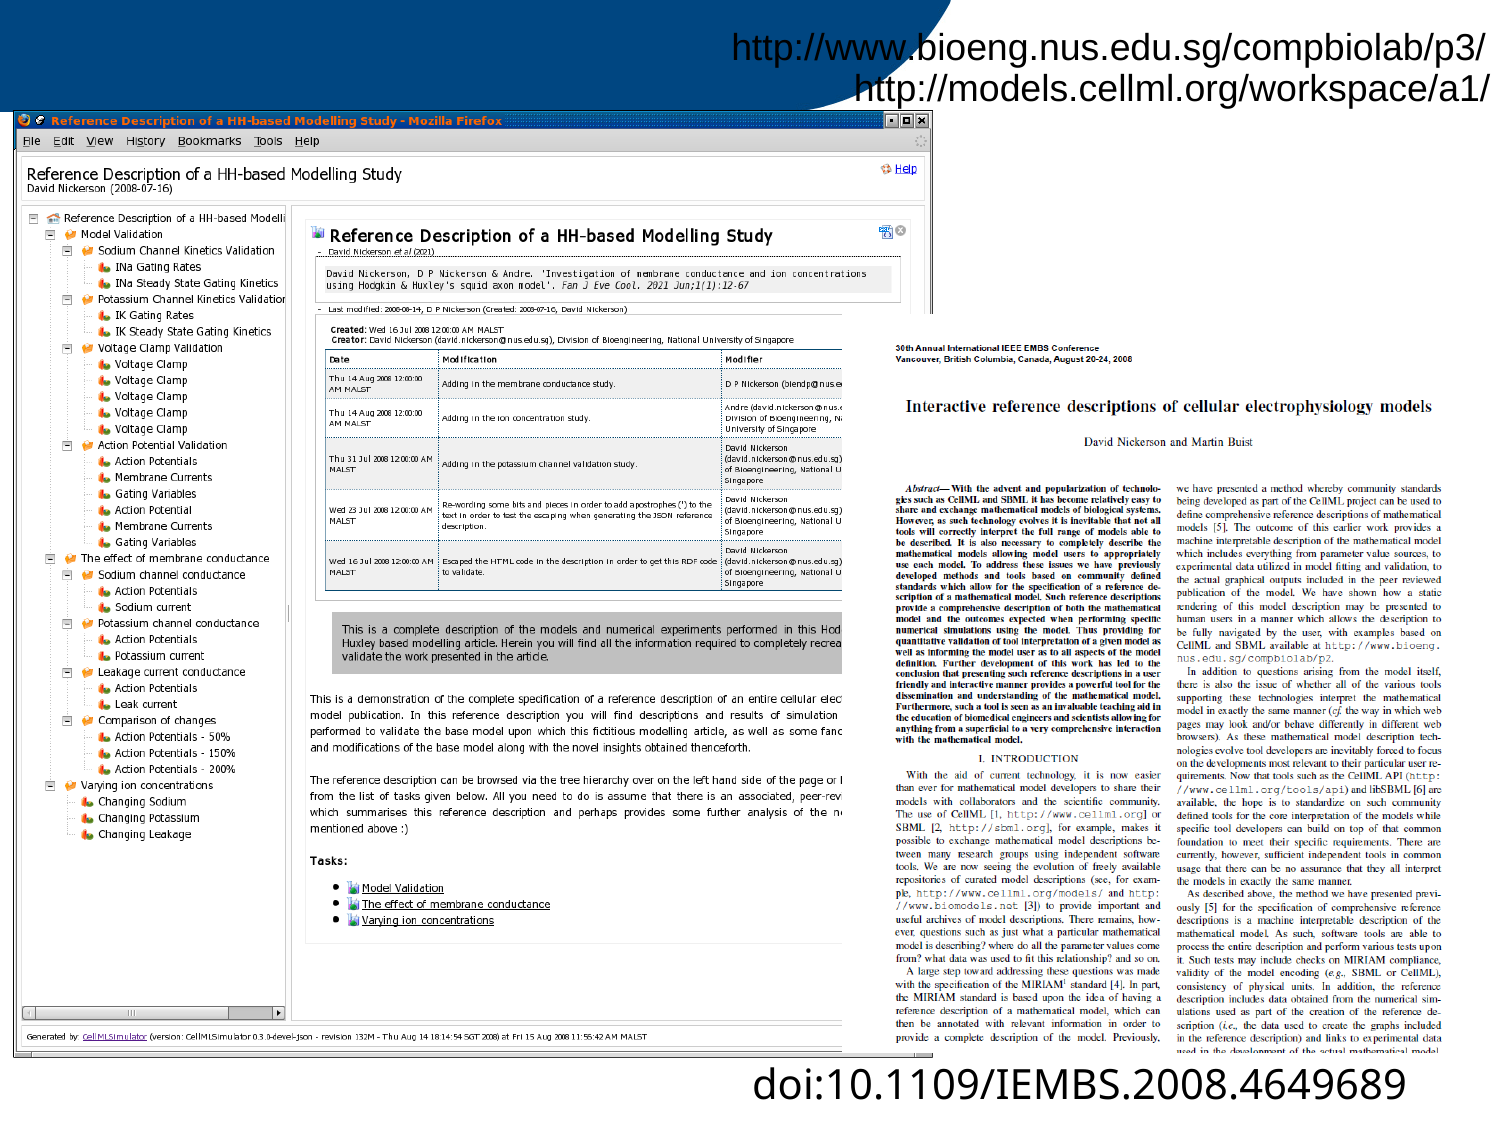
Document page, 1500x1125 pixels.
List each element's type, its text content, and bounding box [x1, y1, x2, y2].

text_box http://models.cellml.org/workspace/a1/ [839, 56, 1500, 117]
picture [0, 0, 951, 112]
picture [13, 113, 1494, 1058]
text_box doi:10.1109/IEMBS.2008.4649689 [737, 1050, 1500, 1125]
text_box http://www.bioeng.nus.edu.sg/compbiolab/p3/ [716, 15, 1500, 76]
